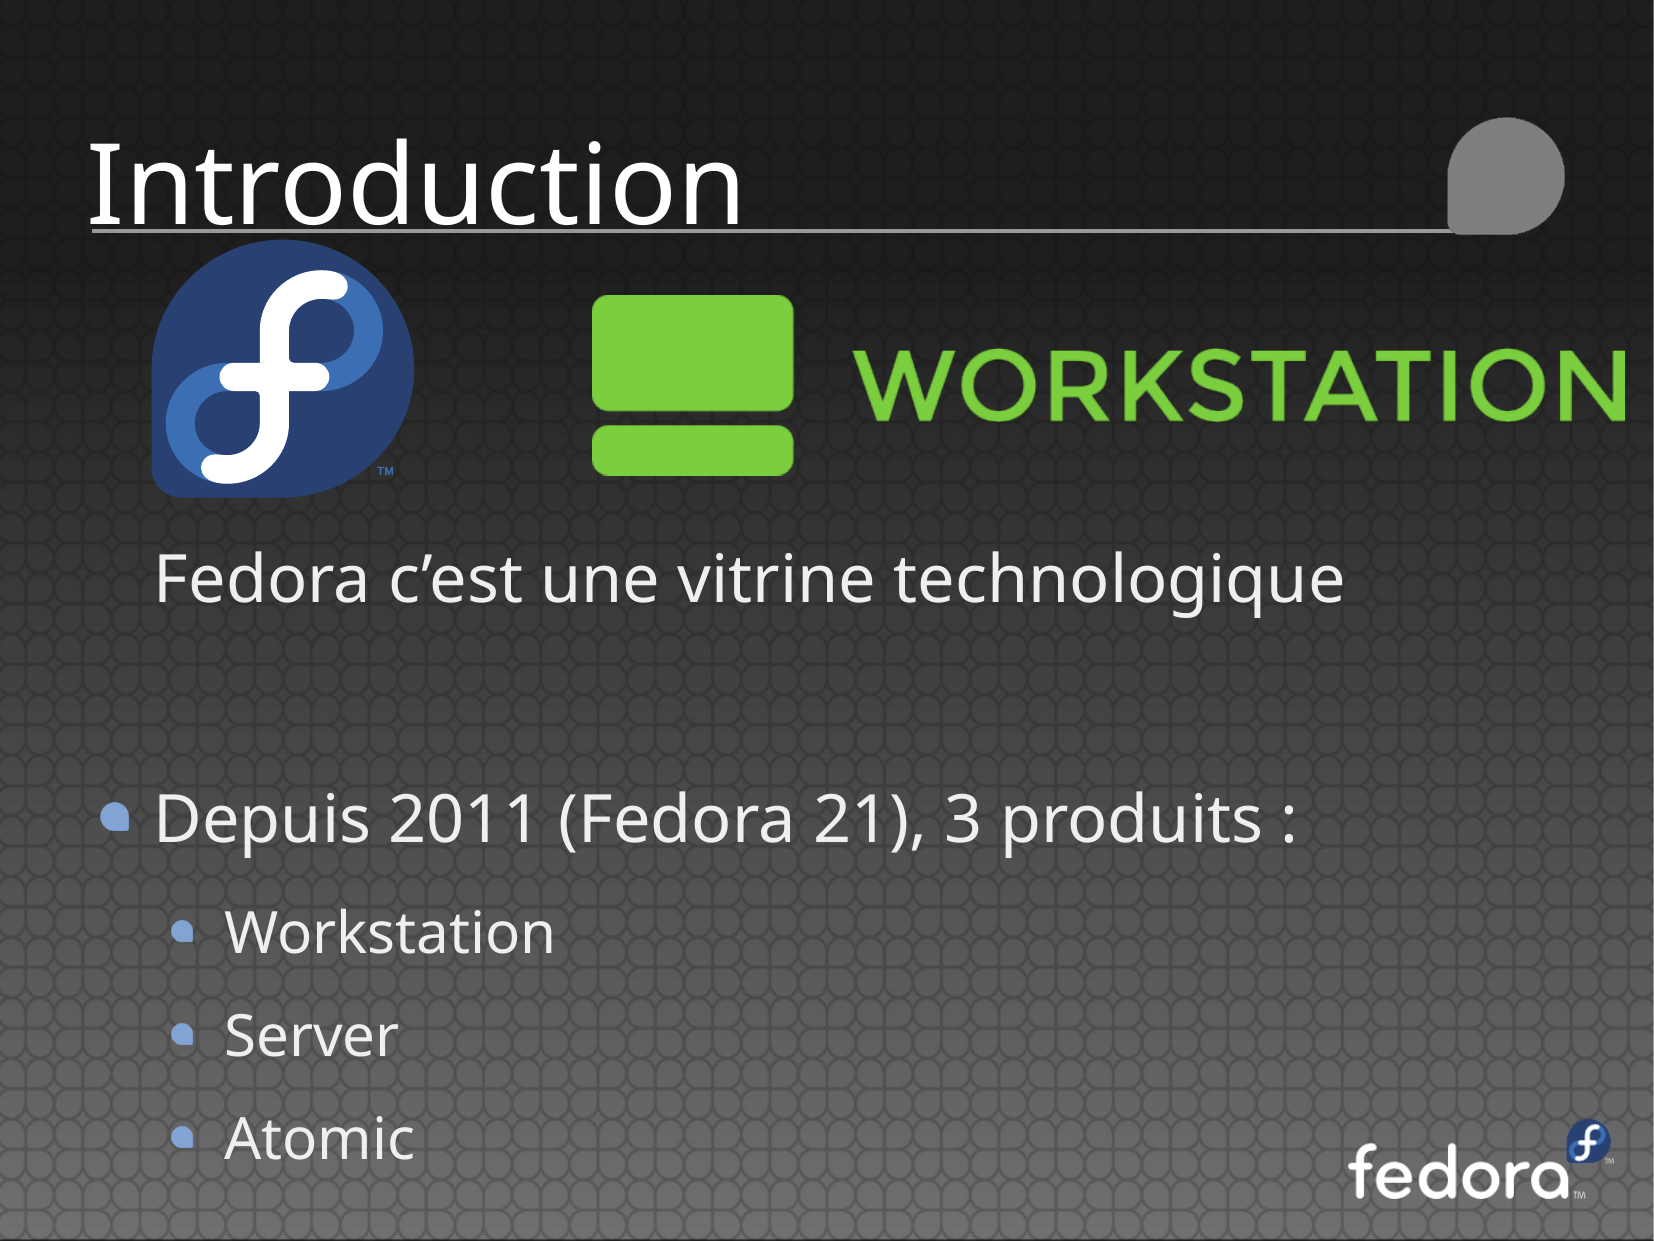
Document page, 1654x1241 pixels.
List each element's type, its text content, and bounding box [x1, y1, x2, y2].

list Fedora c’est une vitrine technologique Depuis 2011 (Fedora 21), 3 produits : Workstation Server Atomic [82, 290, 1571, 1109]
title Introduction [86, 112, 1576, 249]
picture [0, 0, 1654, 1241]
